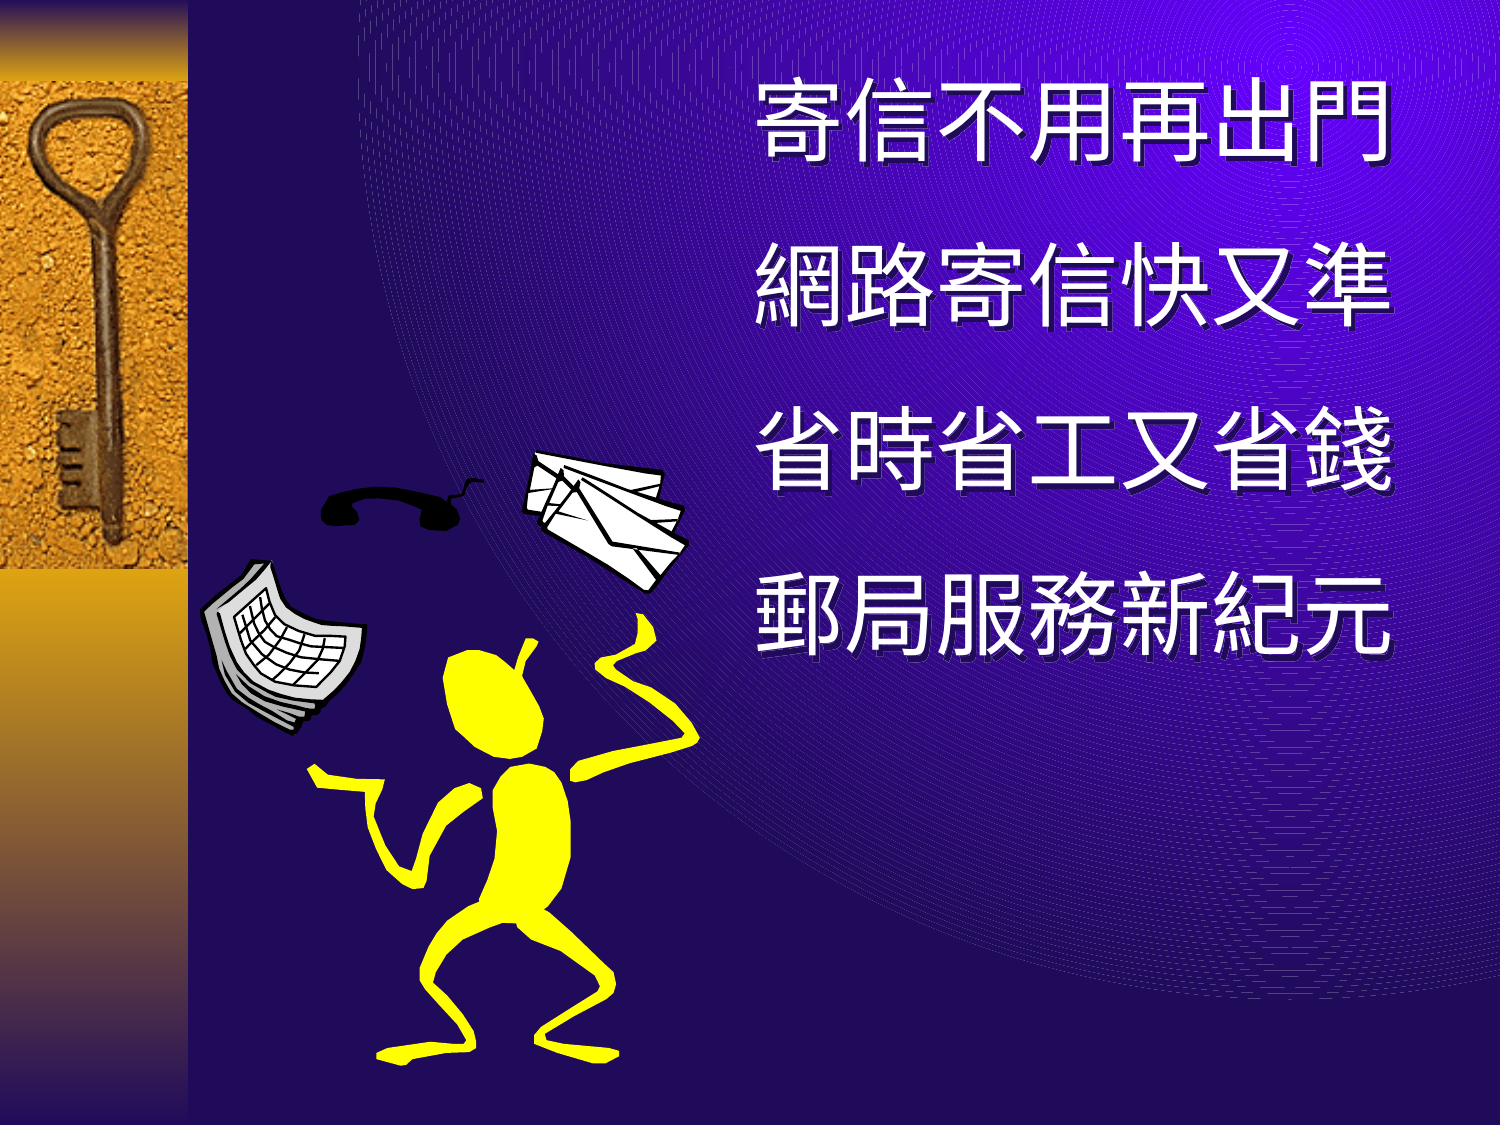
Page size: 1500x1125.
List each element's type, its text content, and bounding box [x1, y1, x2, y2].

text_box 寄信不用再出門 網路寄信快又準 省時省工又省錢 郵局服務新紀元 [737, 0, 1450, 675]
text_box [442, 638, 544, 759]
text_box [376, 763, 620, 1066]
text_box [199, 559, 368, 736]
text_box [570, 612, 700, 783]
text_box [320, 477, 485, 532]
text_box [521, 450, 690, 594]
text_box [306, 763, 483, 890]
